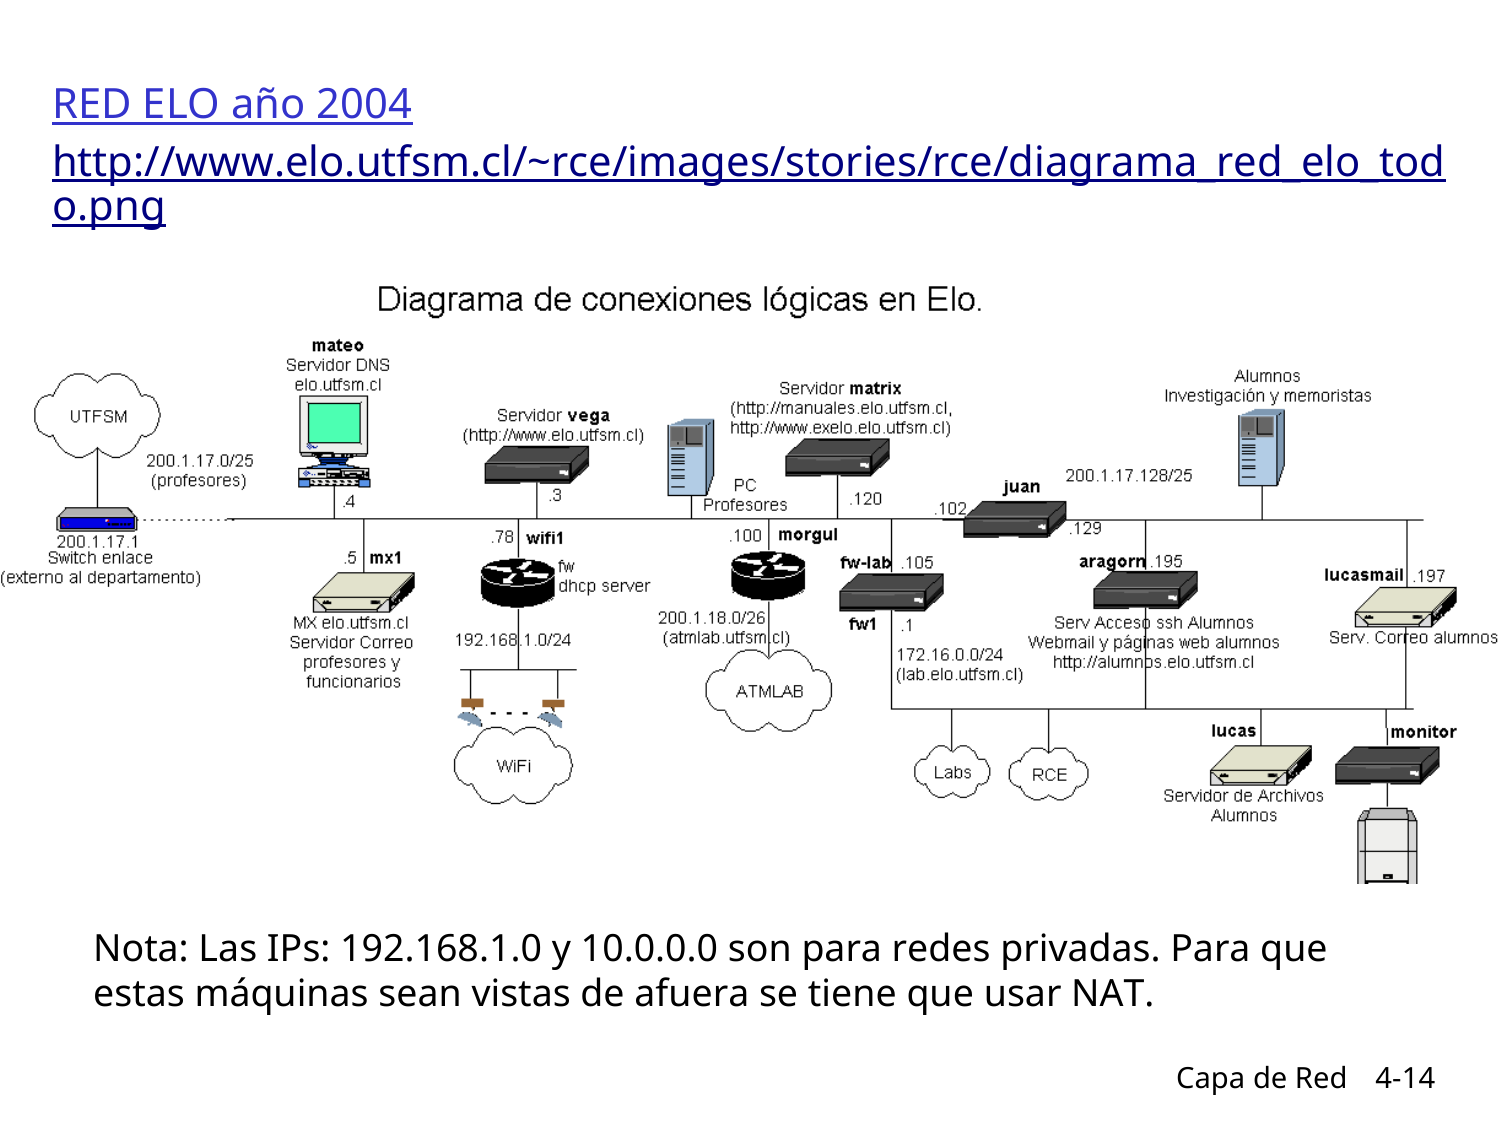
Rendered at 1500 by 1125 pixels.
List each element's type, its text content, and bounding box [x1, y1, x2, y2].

title RED ELO año 2004 http://www.elo.utfsm.cl/~rce/images/stories/rce/diagrama_red_elo_todo.png [37, 37, 1463, 226]
picture [0, 279, 1500, 884]
text_box Nota: Las IPs: 192.168.1.0 y 10.0.0.0 son para redes privadas. Para que estas máquinas sean vistas de afuera se tiene que usar NAT. [78, 916, 1354, 1022]
